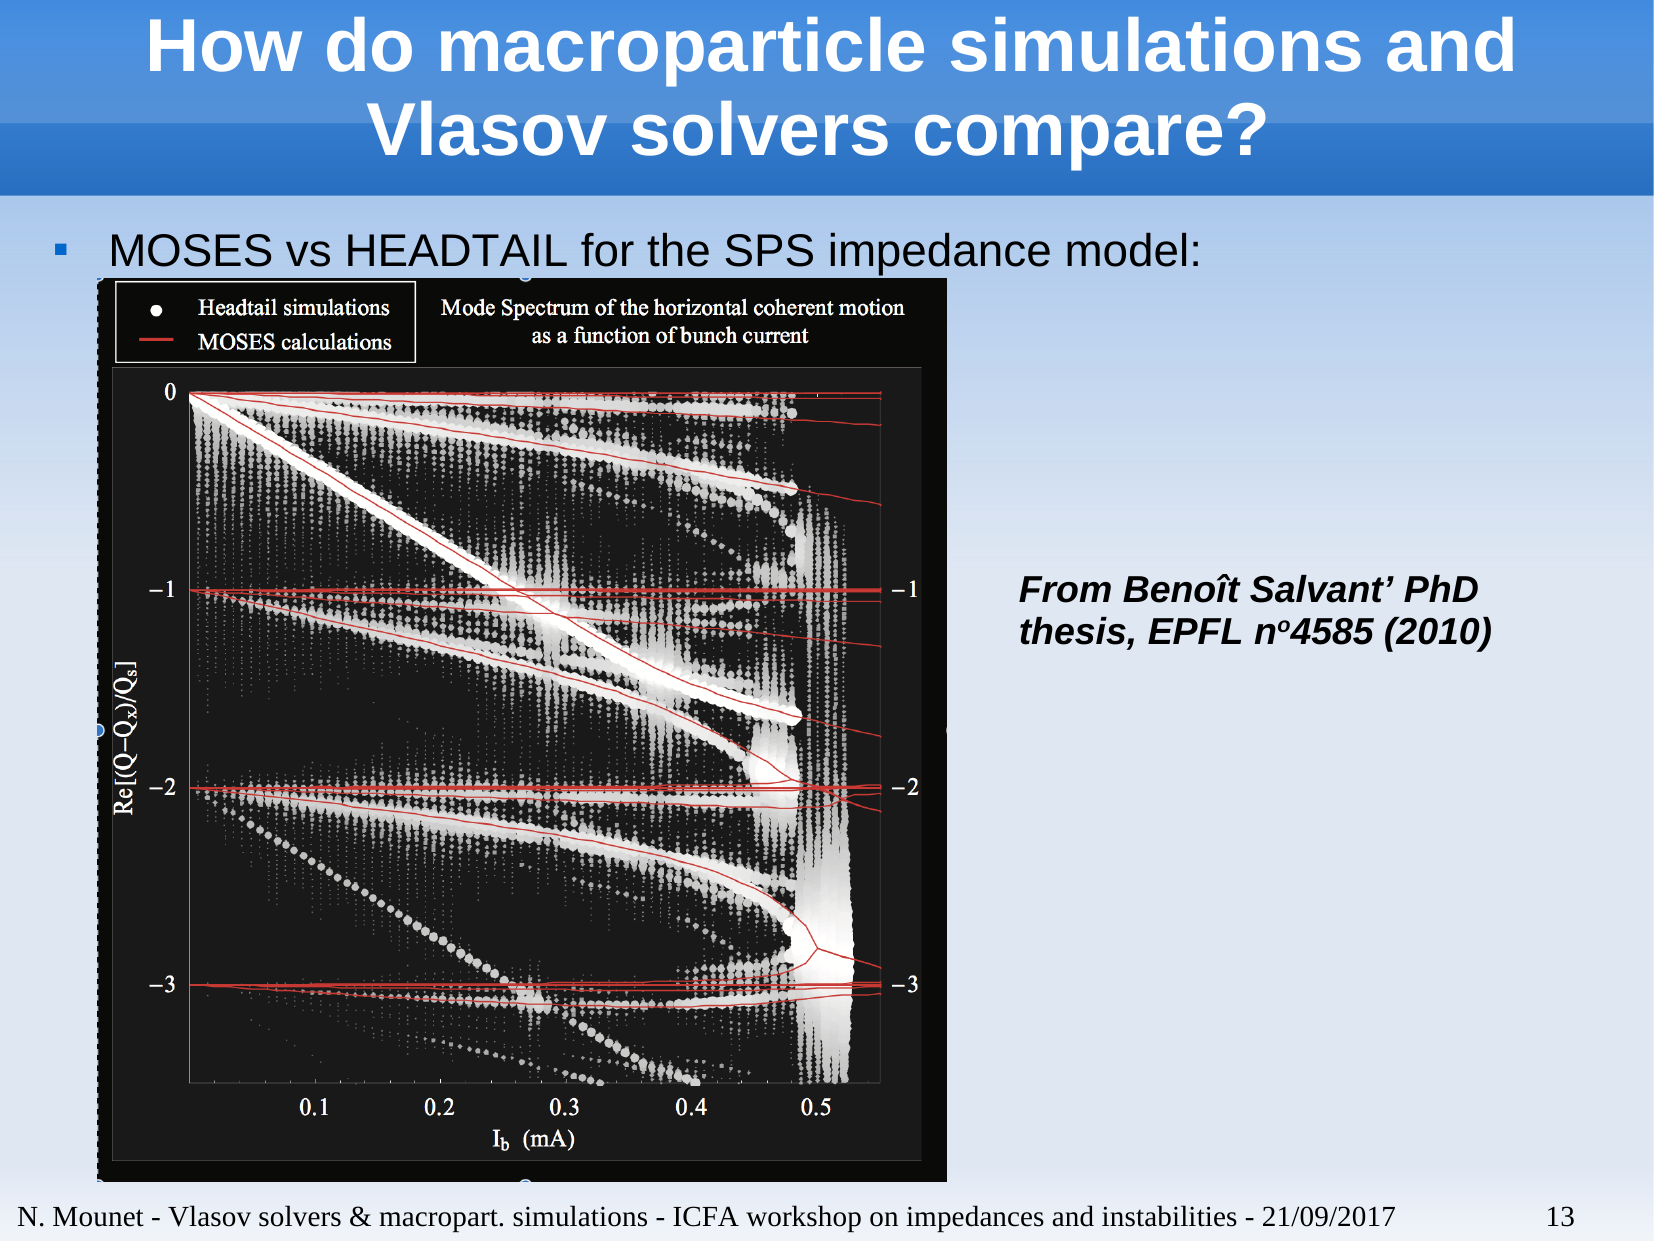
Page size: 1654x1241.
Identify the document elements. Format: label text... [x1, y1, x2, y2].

title How do macroparticle simulations and Vlasov solvers compare? [75, 3, 1564, 171]
text_box From Benoît Salvant’ PhD thesis, EPFL no4585 (2010) [1003, 561, 1565, 709]
picture [0, 0, 1654, 1241]
list MOSES vs HEADTAIL for the SPS impedance model: [37, 225, 1613, 1051]
